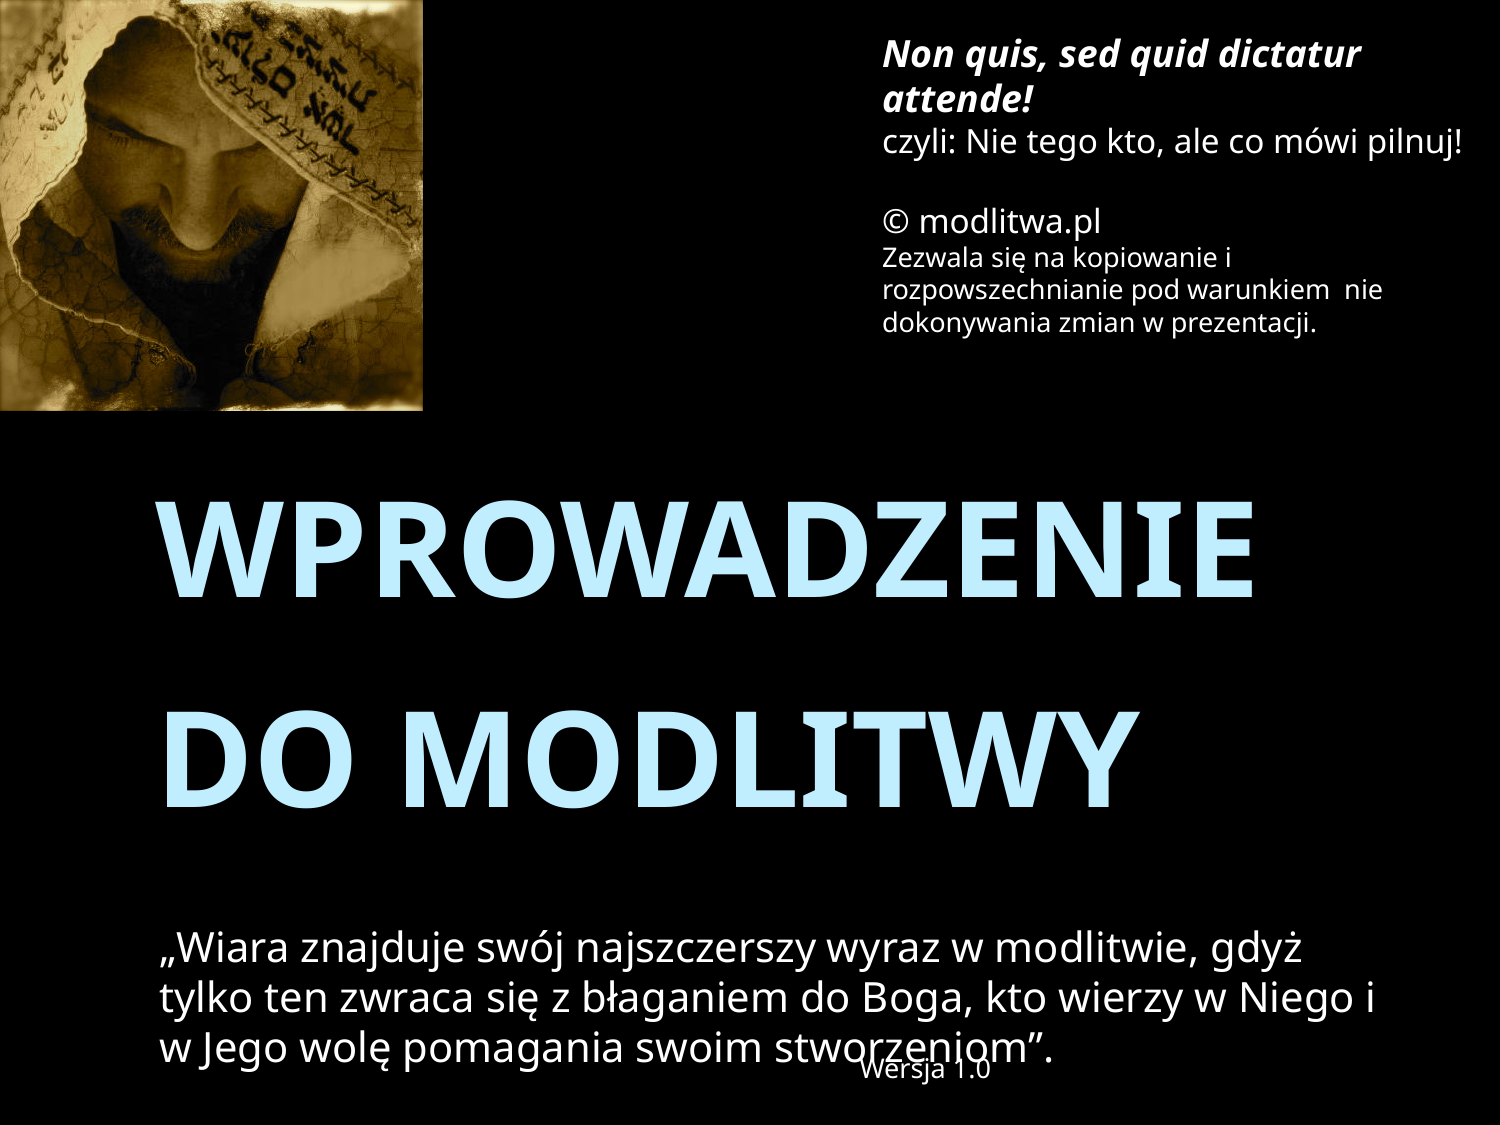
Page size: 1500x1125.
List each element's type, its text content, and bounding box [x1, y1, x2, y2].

text_box Wersja 1.0 [844, 1044, 1466, 1092]
title Wprowadzenie do modlitwy [140, 457, 1416, 950]
text_box Non quis, sed quid dictatur attende! czyli: Nie tego kto, ale co mówi pilnuj! © modlitwa.pl Zezwala się na kopiowanie i rozpowszechnianie pod warunkiem nie dokonywania zmian w prezentacji. [867, 23, 1488, 345]
picture [0, 0, 423, 411]
subtitle „Wiara znajduje swój najszczerszy wyraz w modlitwie, gdyż tylko ten zwraca się z błaganiem do Boga, kto wierzy w Niego i w Jego wolę pomagania swoim stworzeniom”. [142, 830, 1418, 1079]
